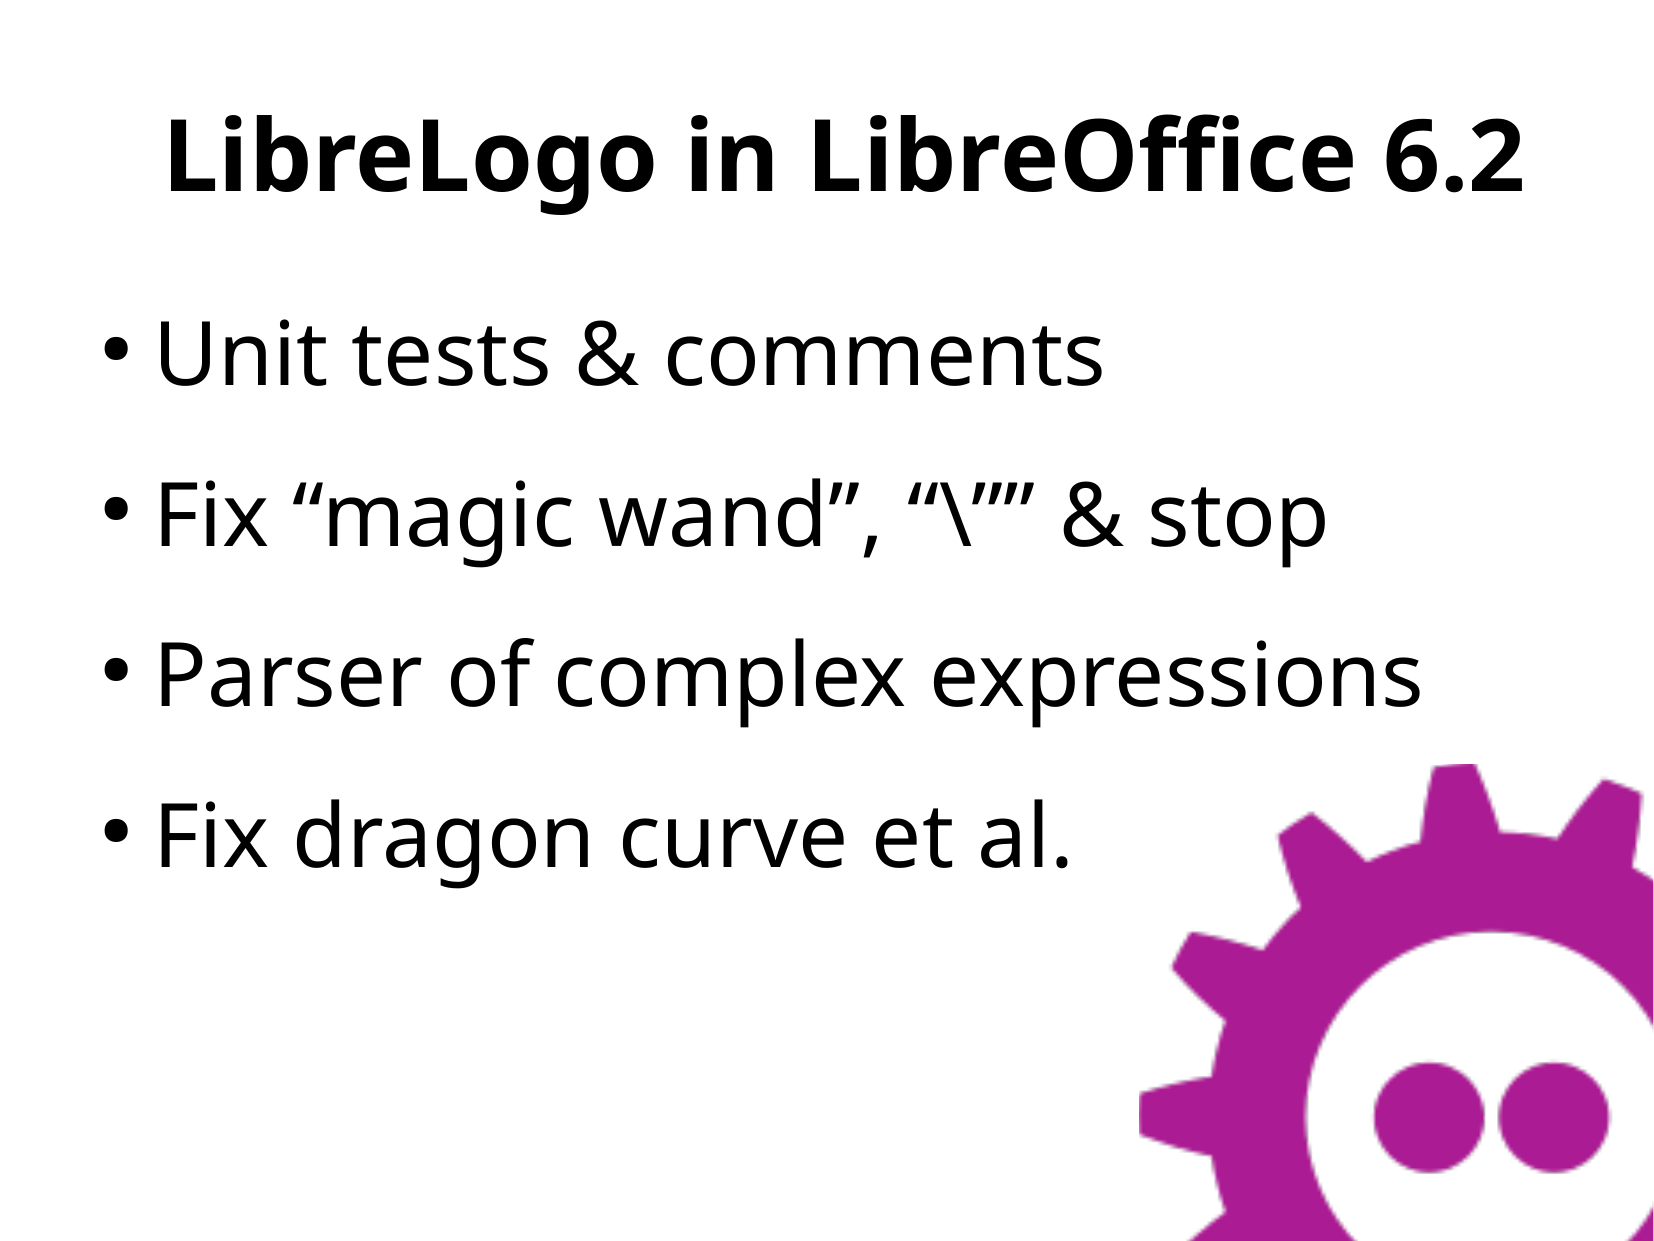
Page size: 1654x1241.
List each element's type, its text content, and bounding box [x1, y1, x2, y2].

title LibreLogo in LibreOffice 6.2 [47, 36, 1642, 270]
picture [1139, 764, 1654, 1241]
list Unit tests & comments Fix “magic wand”, “\”” & stop Parser of complex expressions Fix dragon curve et al. [82, 290, 1571, 1010]
